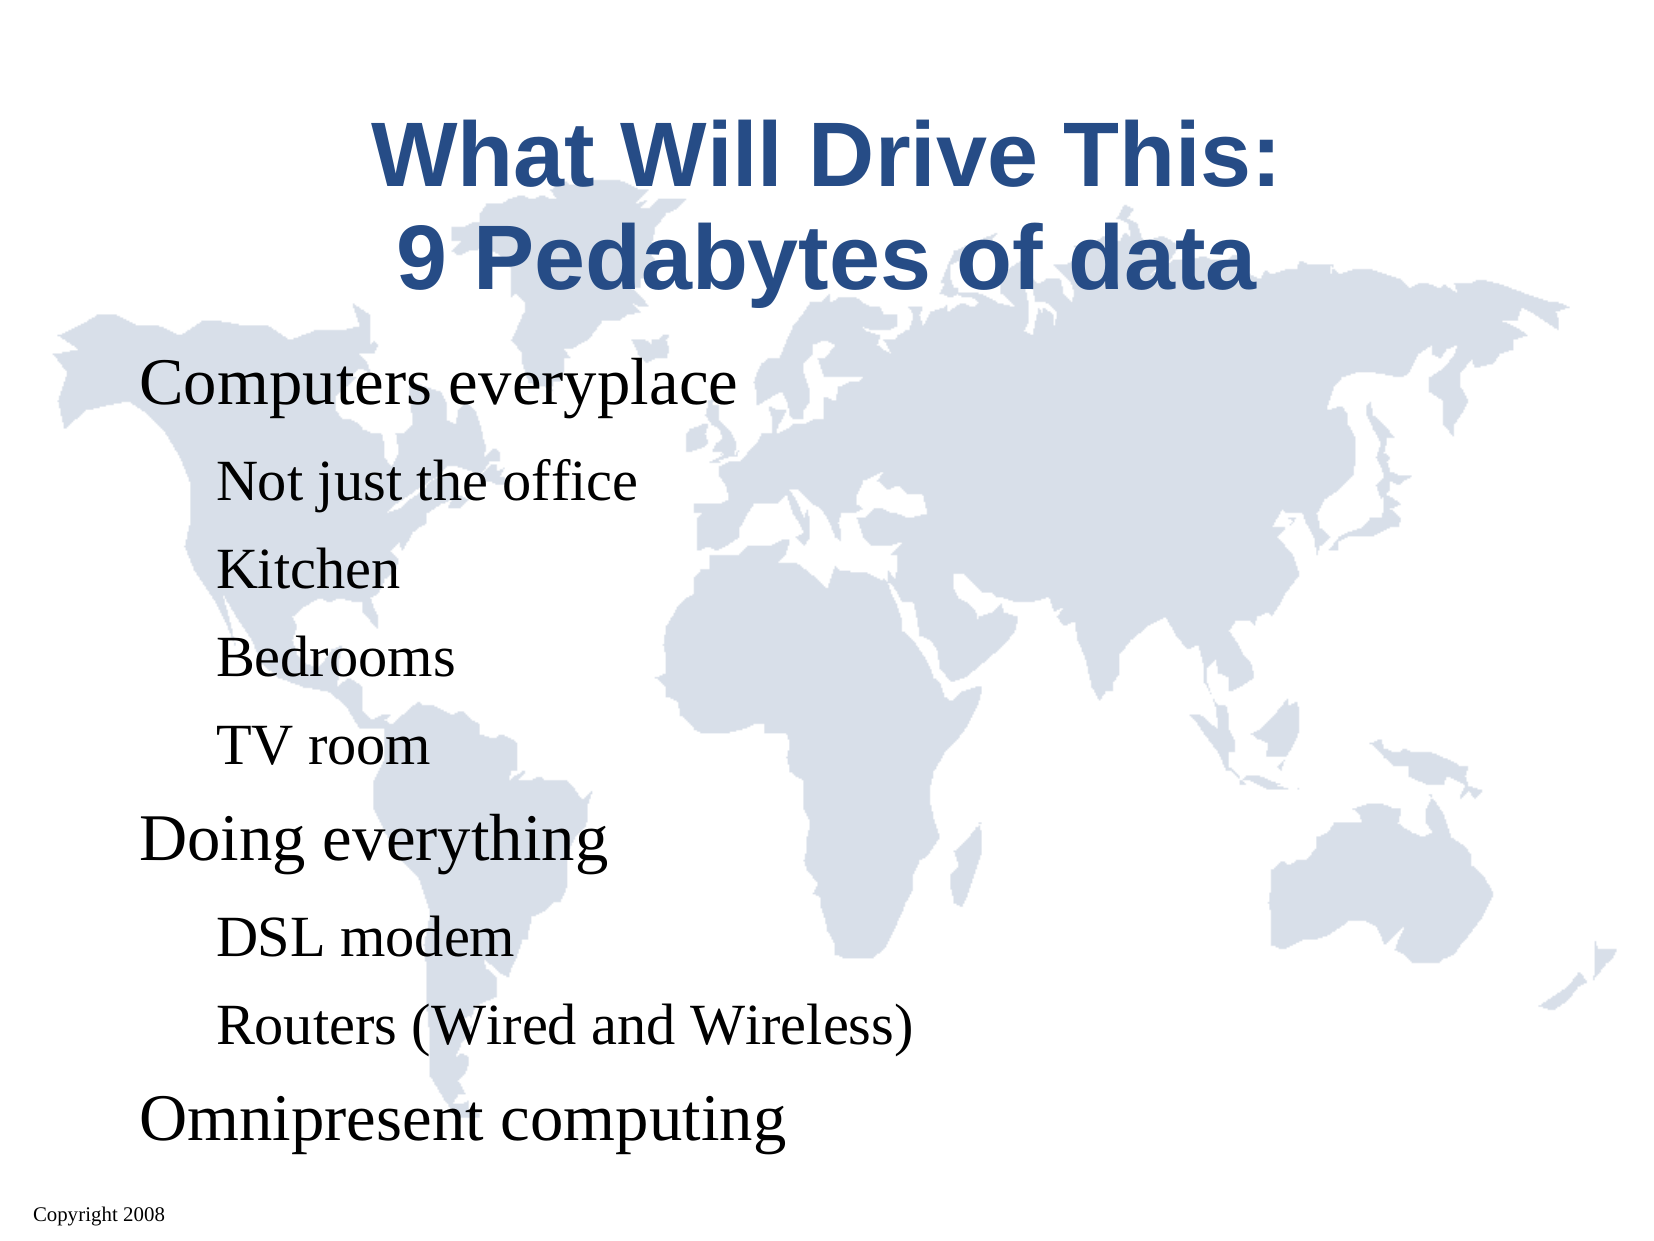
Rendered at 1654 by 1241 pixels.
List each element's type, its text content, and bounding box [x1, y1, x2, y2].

list Computers everyplace Not just the office Kitchen Bedrooms TV room Doing everything DSL modem Routers (Wired and Wireless) Omnipresent computing [121, 344, 1132, 1186]
picture [28, 99, 1645, 1154]
title What Will Drive This: 9 Pedabytes of data [121, 99, 1534, 314]
